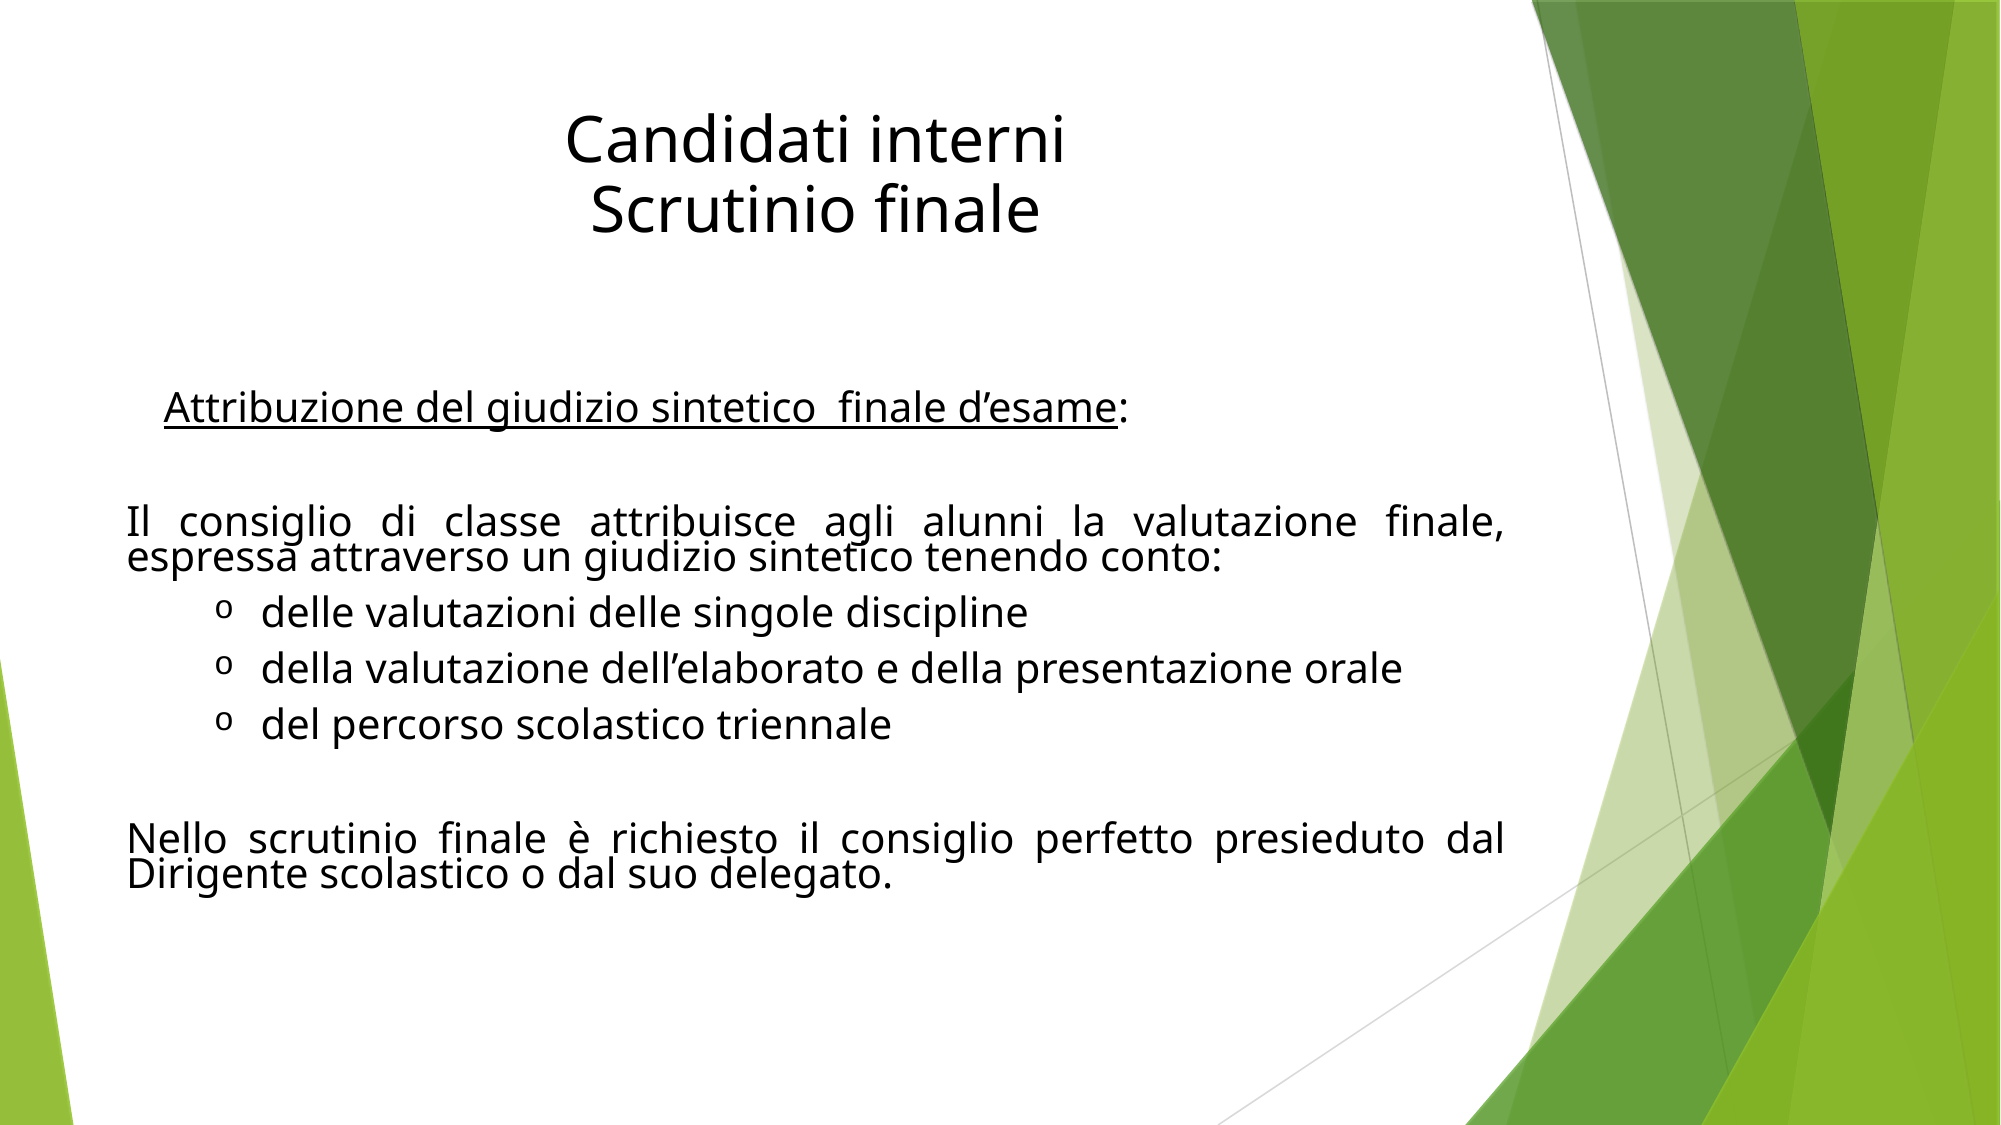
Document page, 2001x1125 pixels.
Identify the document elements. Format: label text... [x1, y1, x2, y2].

title Candidati interni Scrutinio finale [111, 99, 1522, 316]
list Attribuzione del giudizio sintetico finale d’esame: Il consiglio di classe attribuisce agli alunni la valutazione finale, espressa attraverso un giudizio sintetico tenendo conto: delle valutazioni delle singole discipline della valutazione dell’elaborato e della presentazione orale del percorso scolastico triennale Nello scrutinio finale è richiesto il consiglio perfetto presieduto dal Dirigente scolastico o dal suo delegato. [111, 316, 1522, 992]
